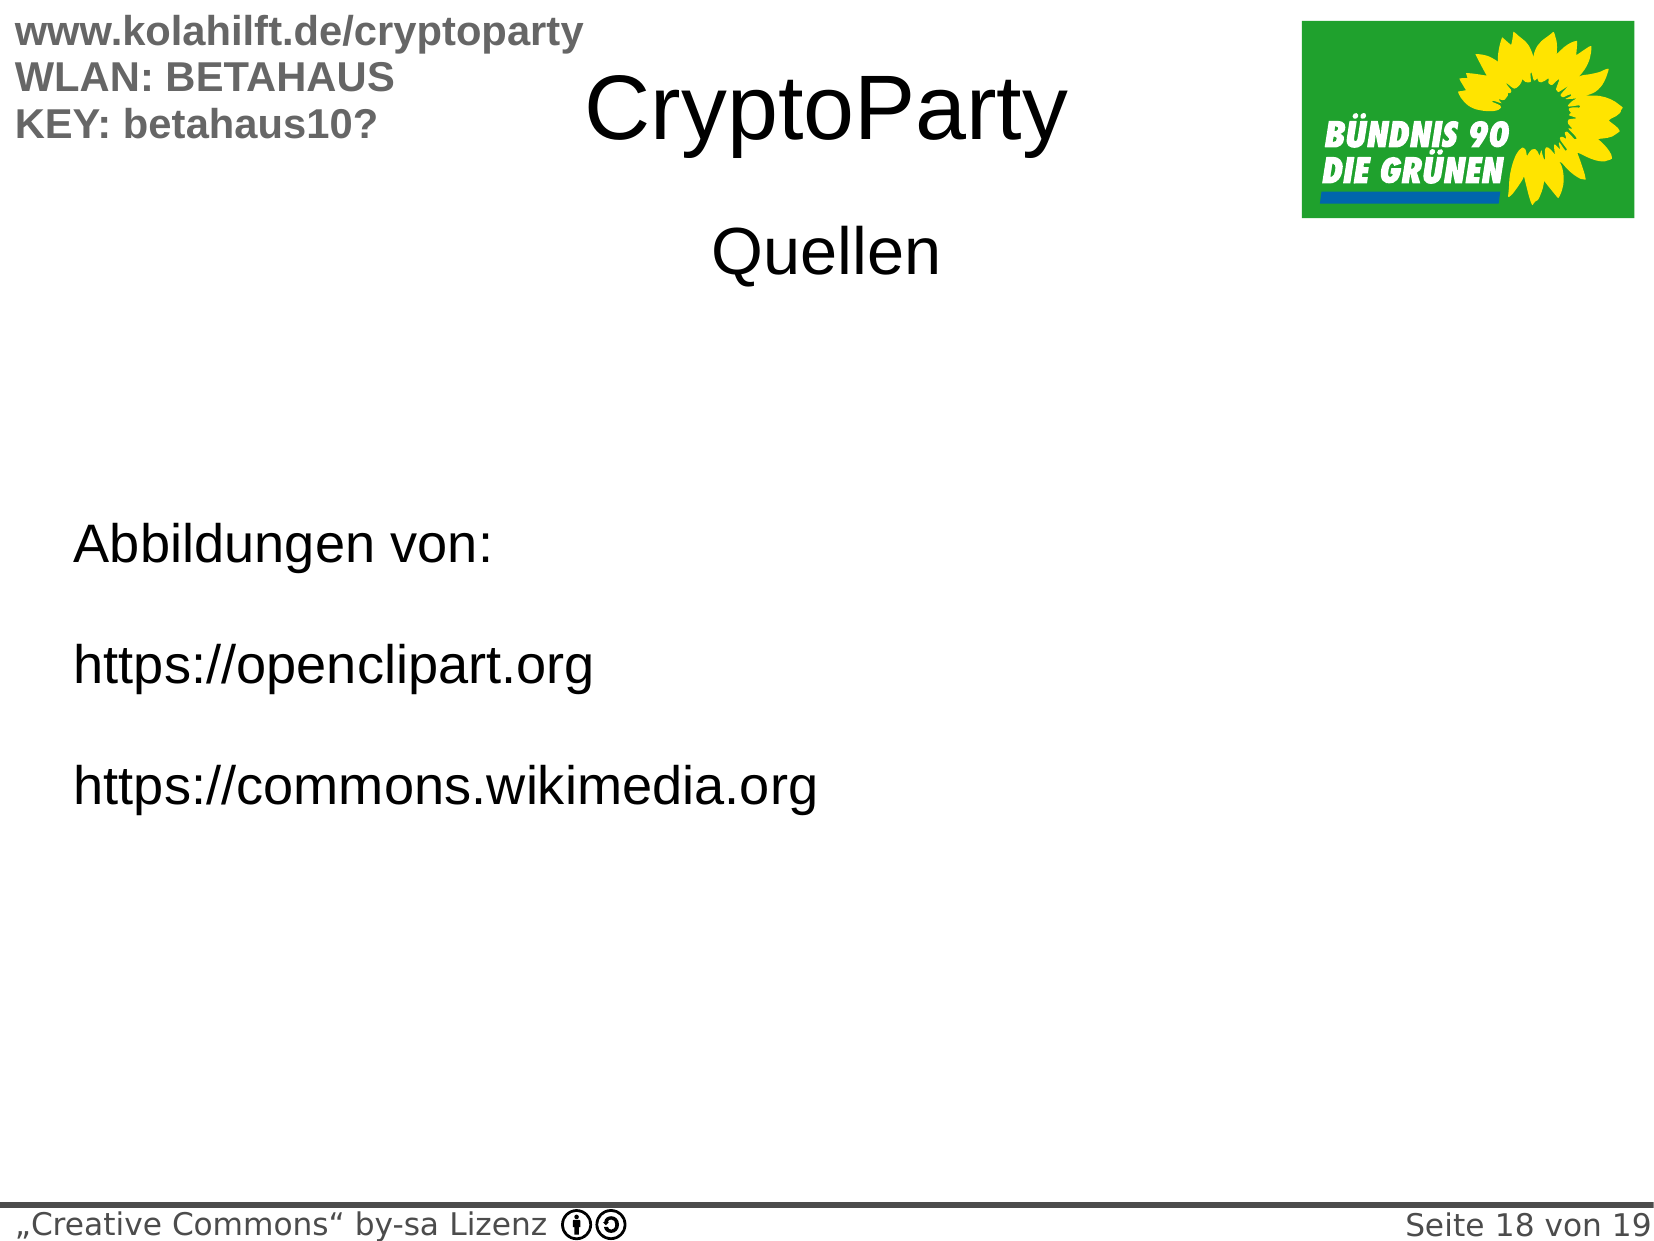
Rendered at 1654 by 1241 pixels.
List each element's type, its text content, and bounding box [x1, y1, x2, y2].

text_box Quellen Abbildungen von: https://openclipart.org https://commons.wikimedia.org [59, 206, 1595, 884]
